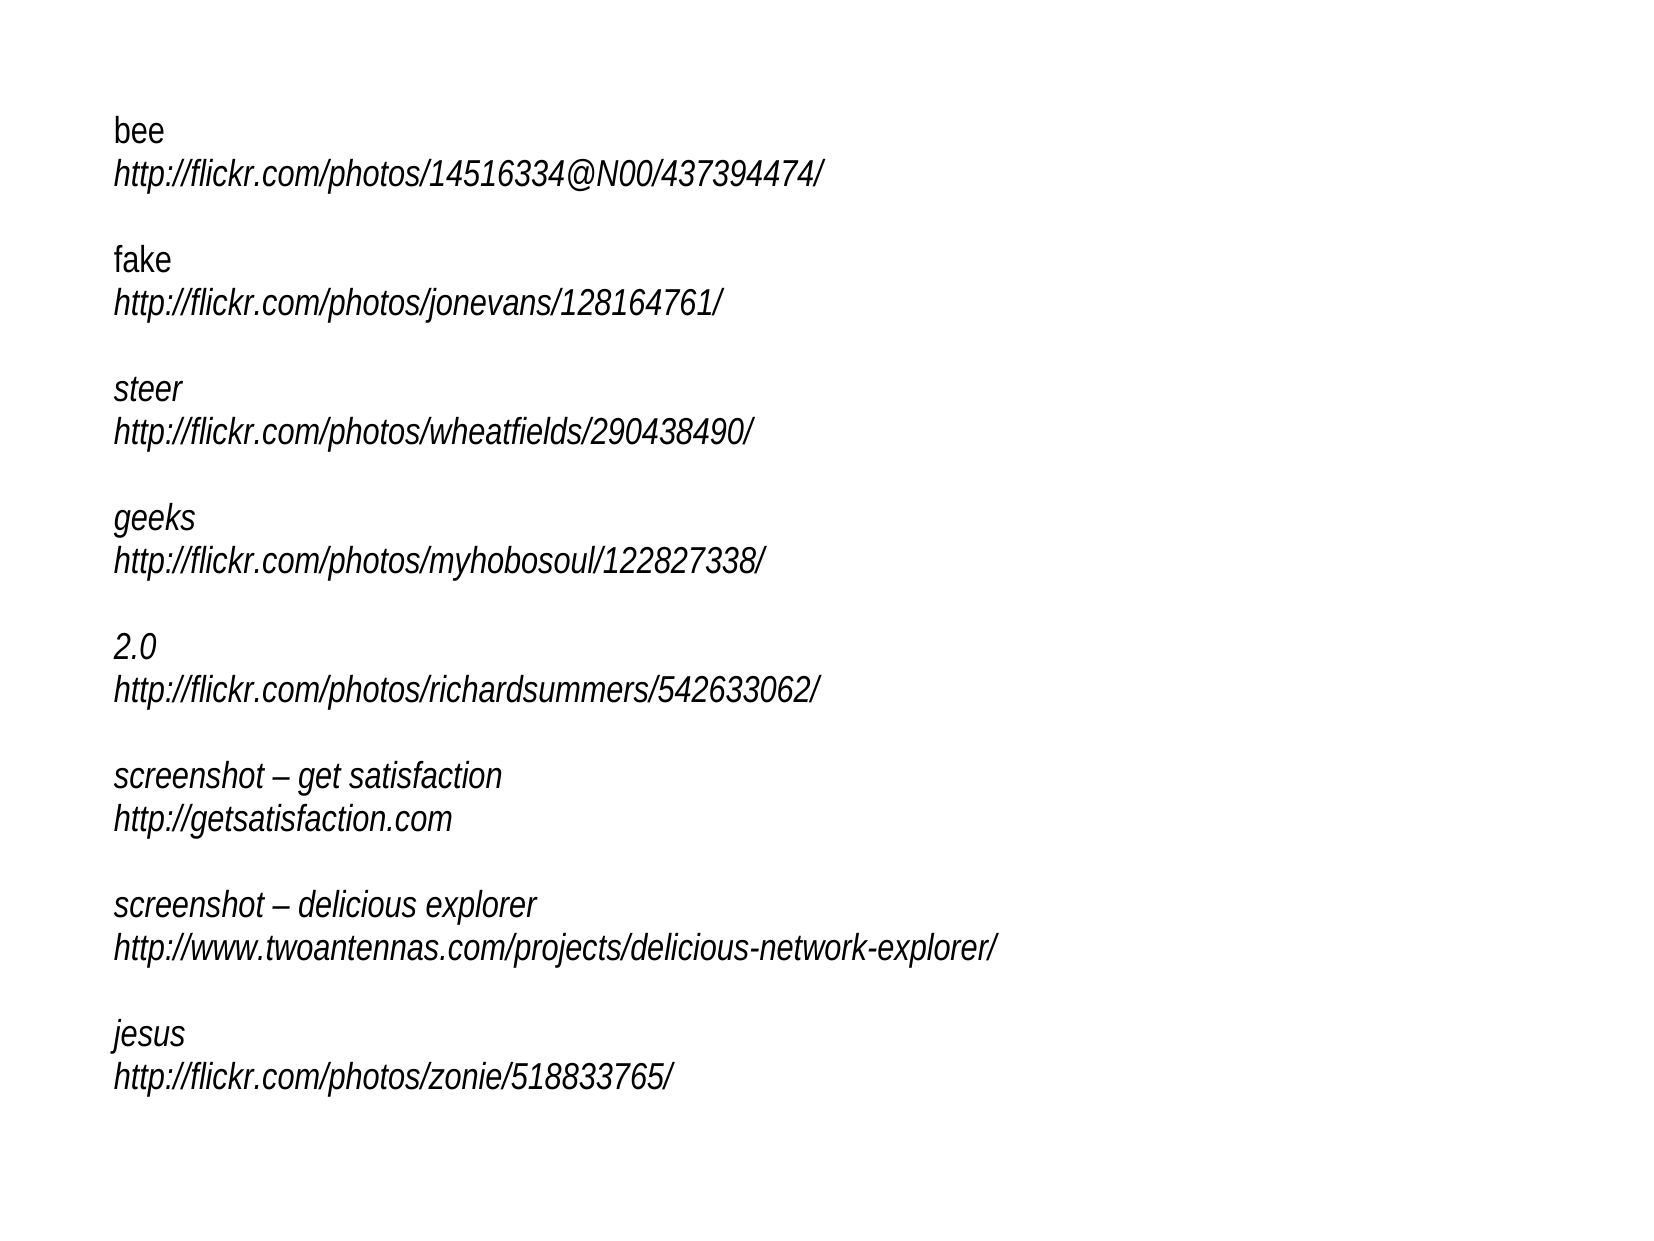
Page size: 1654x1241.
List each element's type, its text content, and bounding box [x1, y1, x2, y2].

title bee http://flickr.com/photos/14516334@N00/437394474/ fake http://flickr.com/photos/jonevans/128164761/ steer http://flickr.com/photos/wheatfields/290438490/ geeks http://flickr.com/photos/myhobosoul/122827338/ 2.0 http://flickr.com/photos/richardsummers/542633062/ screenshot – get satisfaction http://getsatisfaction.com screenshot – delicious explorer http://www.twoantennas.com/projects/delicious-network-explorer/ jesus http://flickr.com/photos/zonie/518833765/ [114, 59, 1654, 1233]
